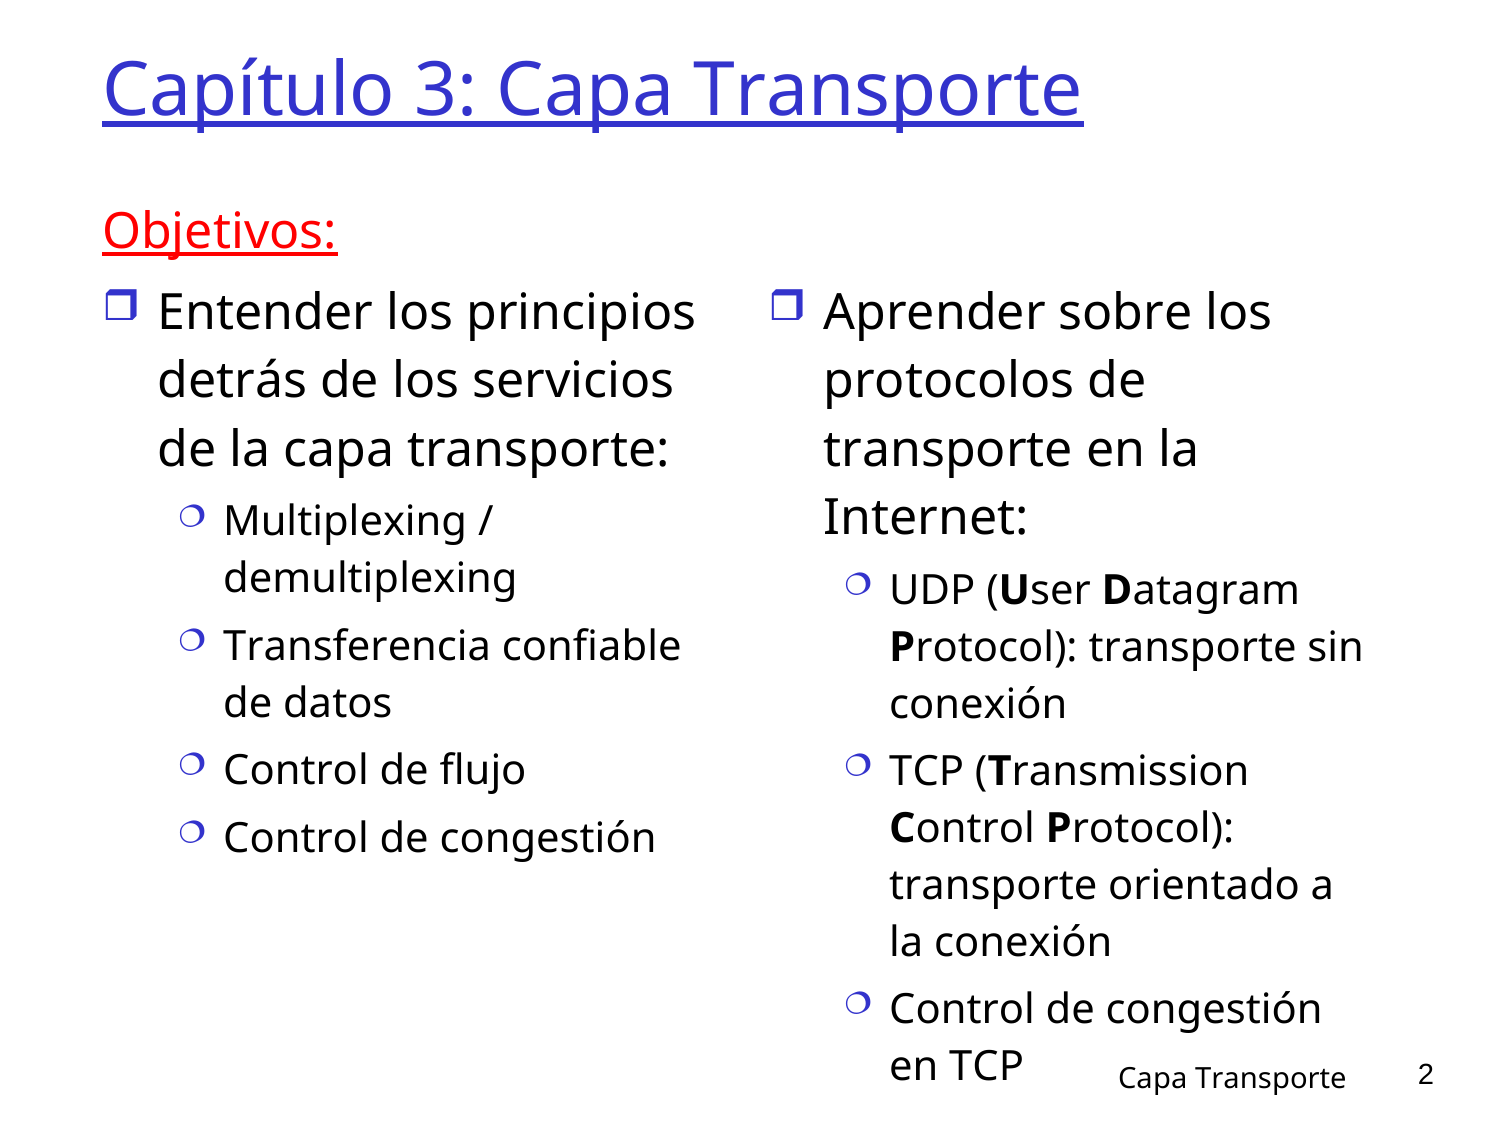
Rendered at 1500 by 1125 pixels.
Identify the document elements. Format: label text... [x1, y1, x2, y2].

title Capítulo 3: Capa Transporte [87, 23, 1388, 150]
list Objetivos: Entender los principios detrás de los servicios de la capa transporte: Multiplexing / demultiplexing Transferencia confiable de datos Control de flujo Control de congestión [87, 187, 722, 1060]
list Aprender sobre los protocolos de transporte en la Internet: UDP (User Datagram Protocol): transporte sin conexión TCP (Transmission Control Protocol): transporte orientado a la conexión Control de congestión en TCP [753, 187, 1388, 1060]
